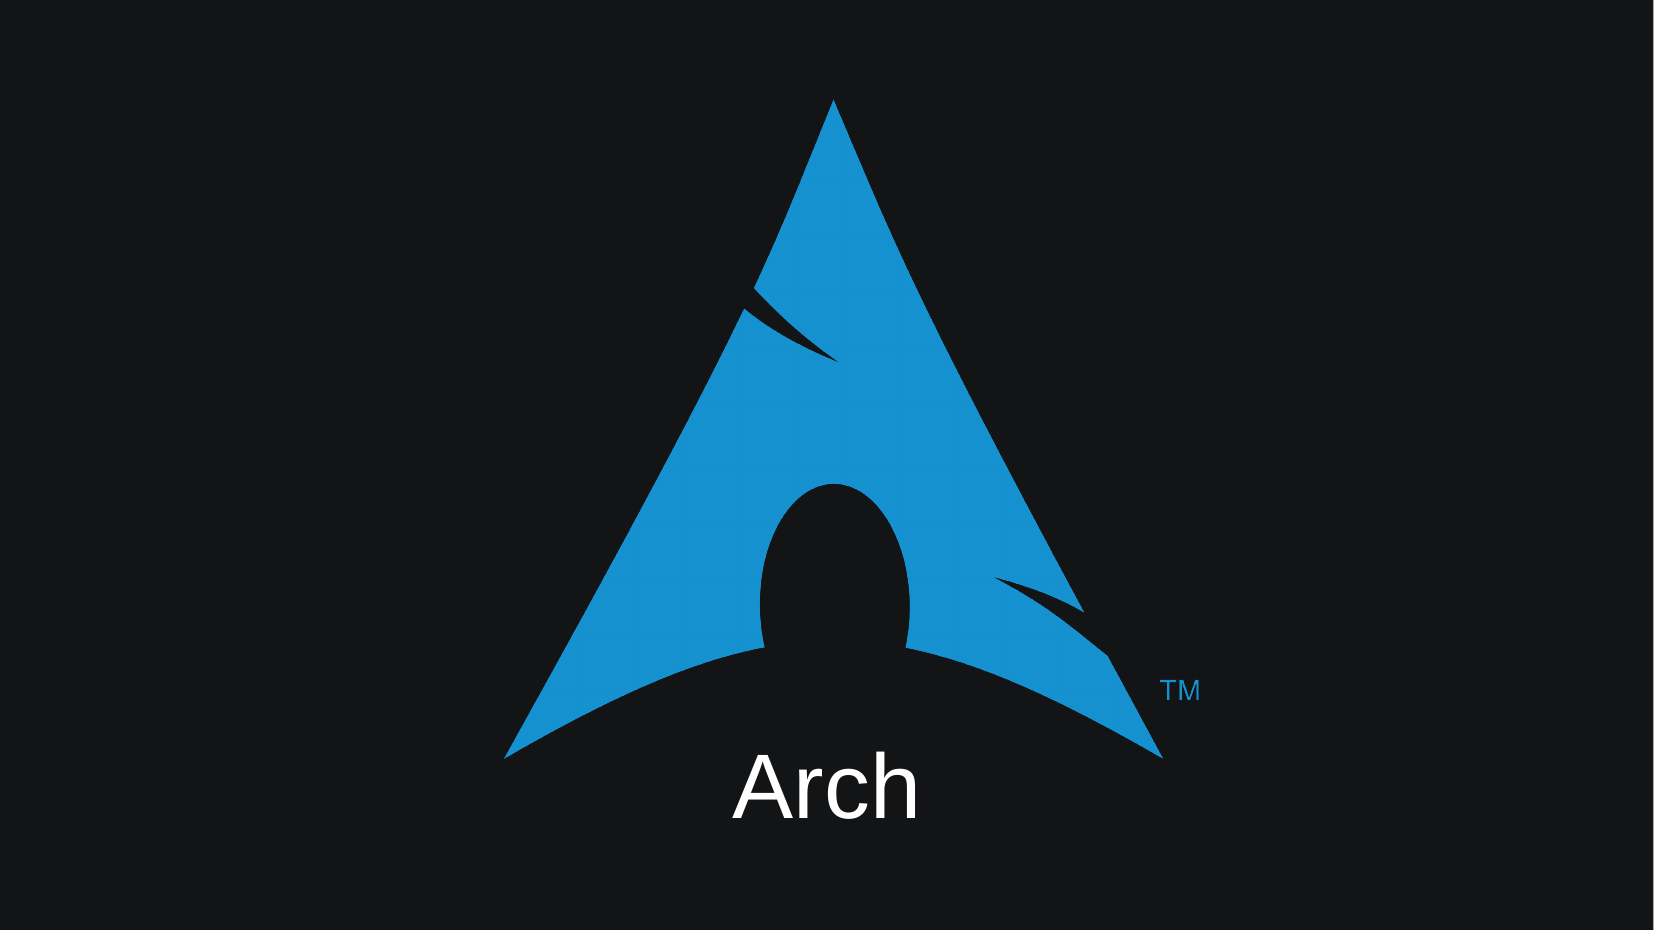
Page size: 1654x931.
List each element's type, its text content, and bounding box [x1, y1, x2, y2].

picture [413, 33, 1241, 825]
title Arch [82, 708, 1571, 864]
